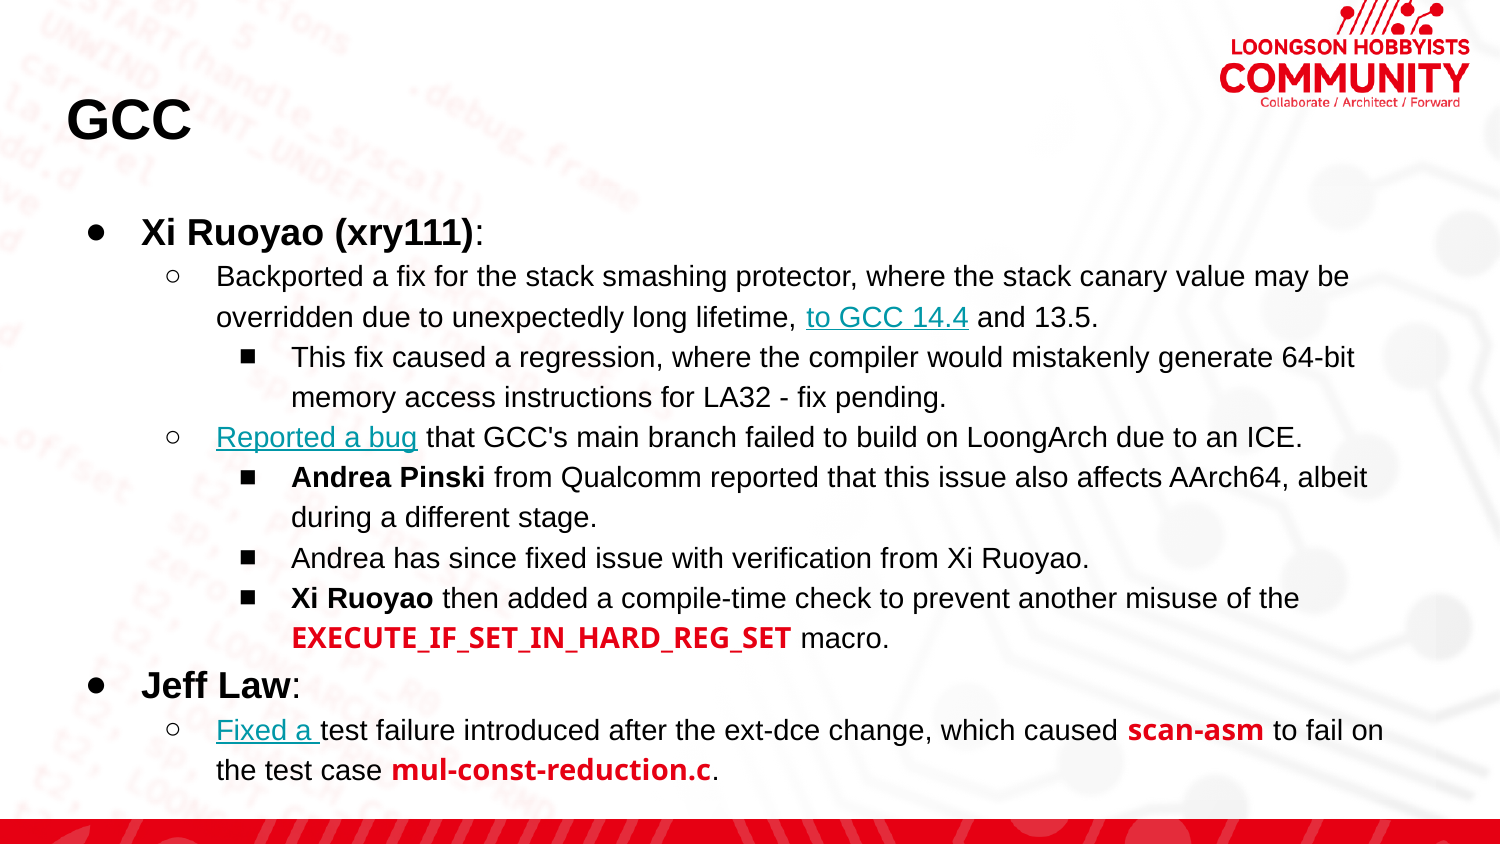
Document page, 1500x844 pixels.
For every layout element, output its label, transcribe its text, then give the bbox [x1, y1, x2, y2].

list Xi Ruoyao (xry111): Backported a fix for the stack smashing protector, where the stack canary value may be overridden due to unexpectedly long lifetime, to GCC 14.4 and 13.5. This fix caused a regression, where the compiler would mistakenly generate 64-bit memory access instructions for LA32 - fix pending. Reported a bug that GCC's main branch failed to build on LoongArch due to an ICE. Andrea Pinski from Qualcomm reported that this issue also affects AArch64, albeit during a different stage. Andrea has since fixed issue with verification from Xi Ruoyao. Xi Ruoyao then added a compile-time check to prevent another misuse of the EXECUTE_IF_SET_IN_HARD_REG_SET macro. Jeff Law: Fixed a test failure introduced after the ext-dce change, which caused scan-asm to fail on the test case mul-const-reduction.c. [51, 185, 1437, 800]
title GCC [51, 72, 1449, 167]
picture [0, 0, 1500, 844]
